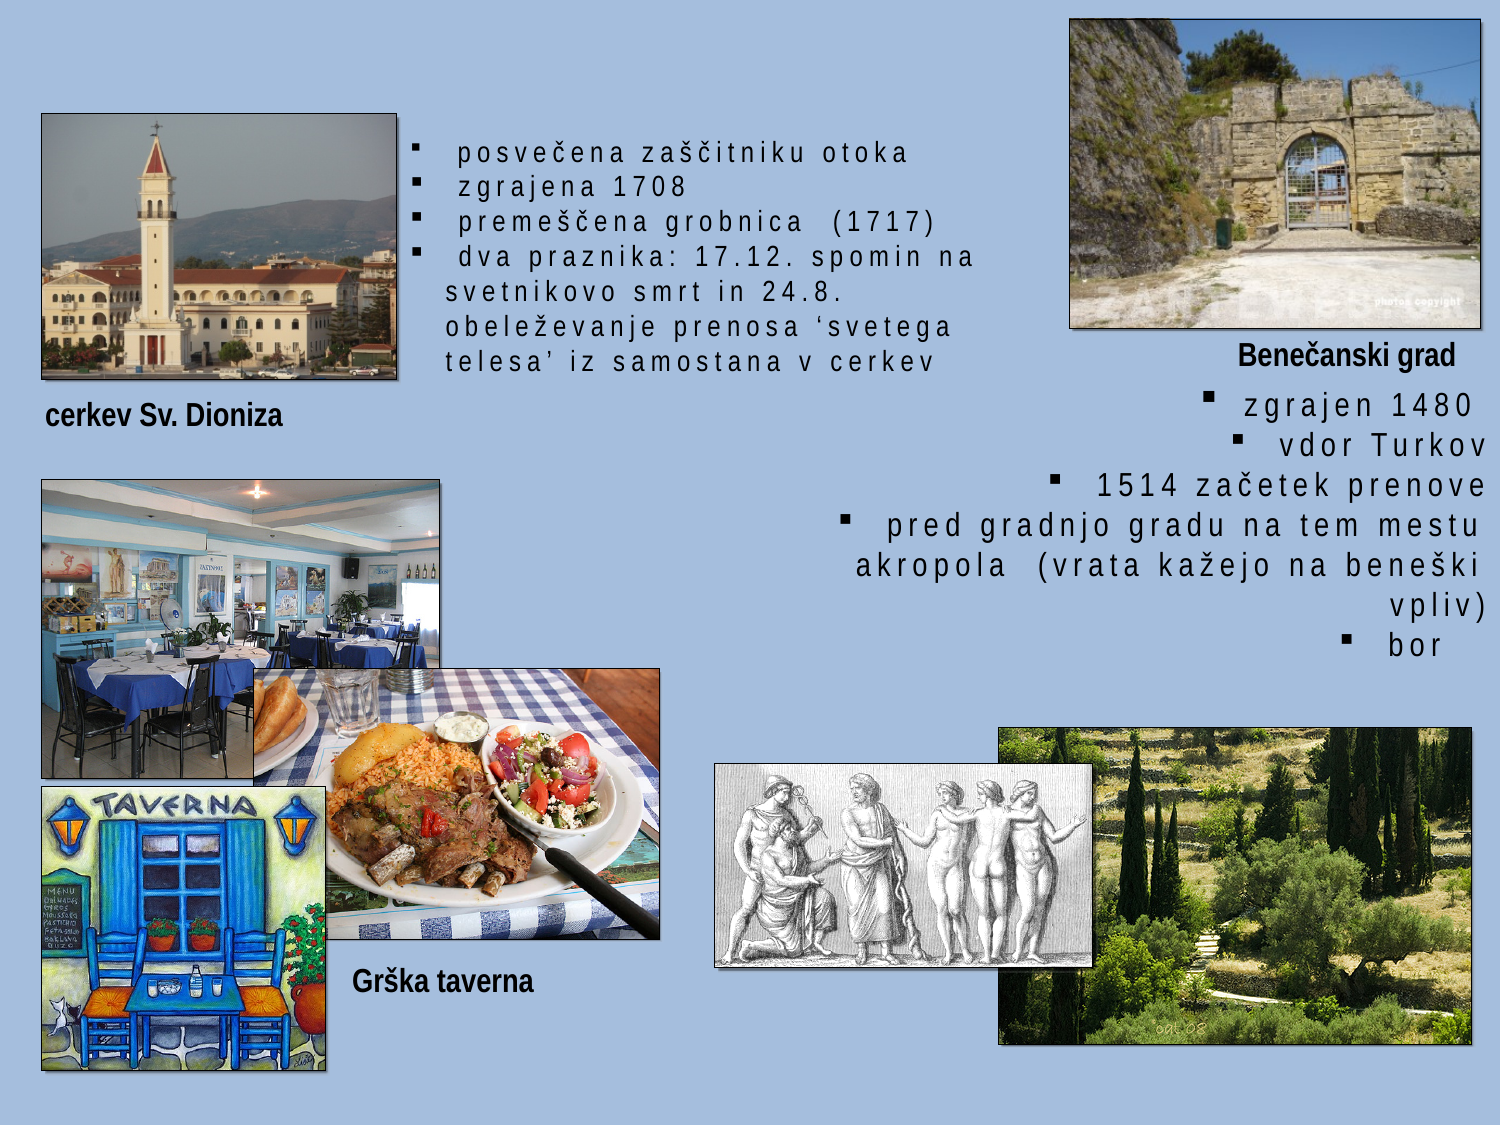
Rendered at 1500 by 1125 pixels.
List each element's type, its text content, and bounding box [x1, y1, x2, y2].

picture [41, 479, 659, 1071]
picture [714, 727, 1471, 1045]
picture [1069, 18, 1481, 328]
picture [41, 113, 396, 380]
text_box posvečena zaščitniku otoka zgrajena 1708 premeščena grobnica (1717) dva praznika: 17.12. spomin na svetnikovo smrt in 24.8. obeleževanje prenosa ‘svetega telesa’ iz samostana v cerkev [395, 125, 1081, 455]
text_box cerkev Sv. Dioniza [30, 385, 299, 441]
text_box Benečanski grad [1223, 326, 1472, 371]
text_box zgrajen 1480 vdor Turkov 1514 začetek prenove pred gradnjo gradu na tem mestu akropola (vrata kažejo na beneški vpliv) bor [759, 371, 1500, 671]
text_box Grška taverna [337, 952, 550, 1008]
